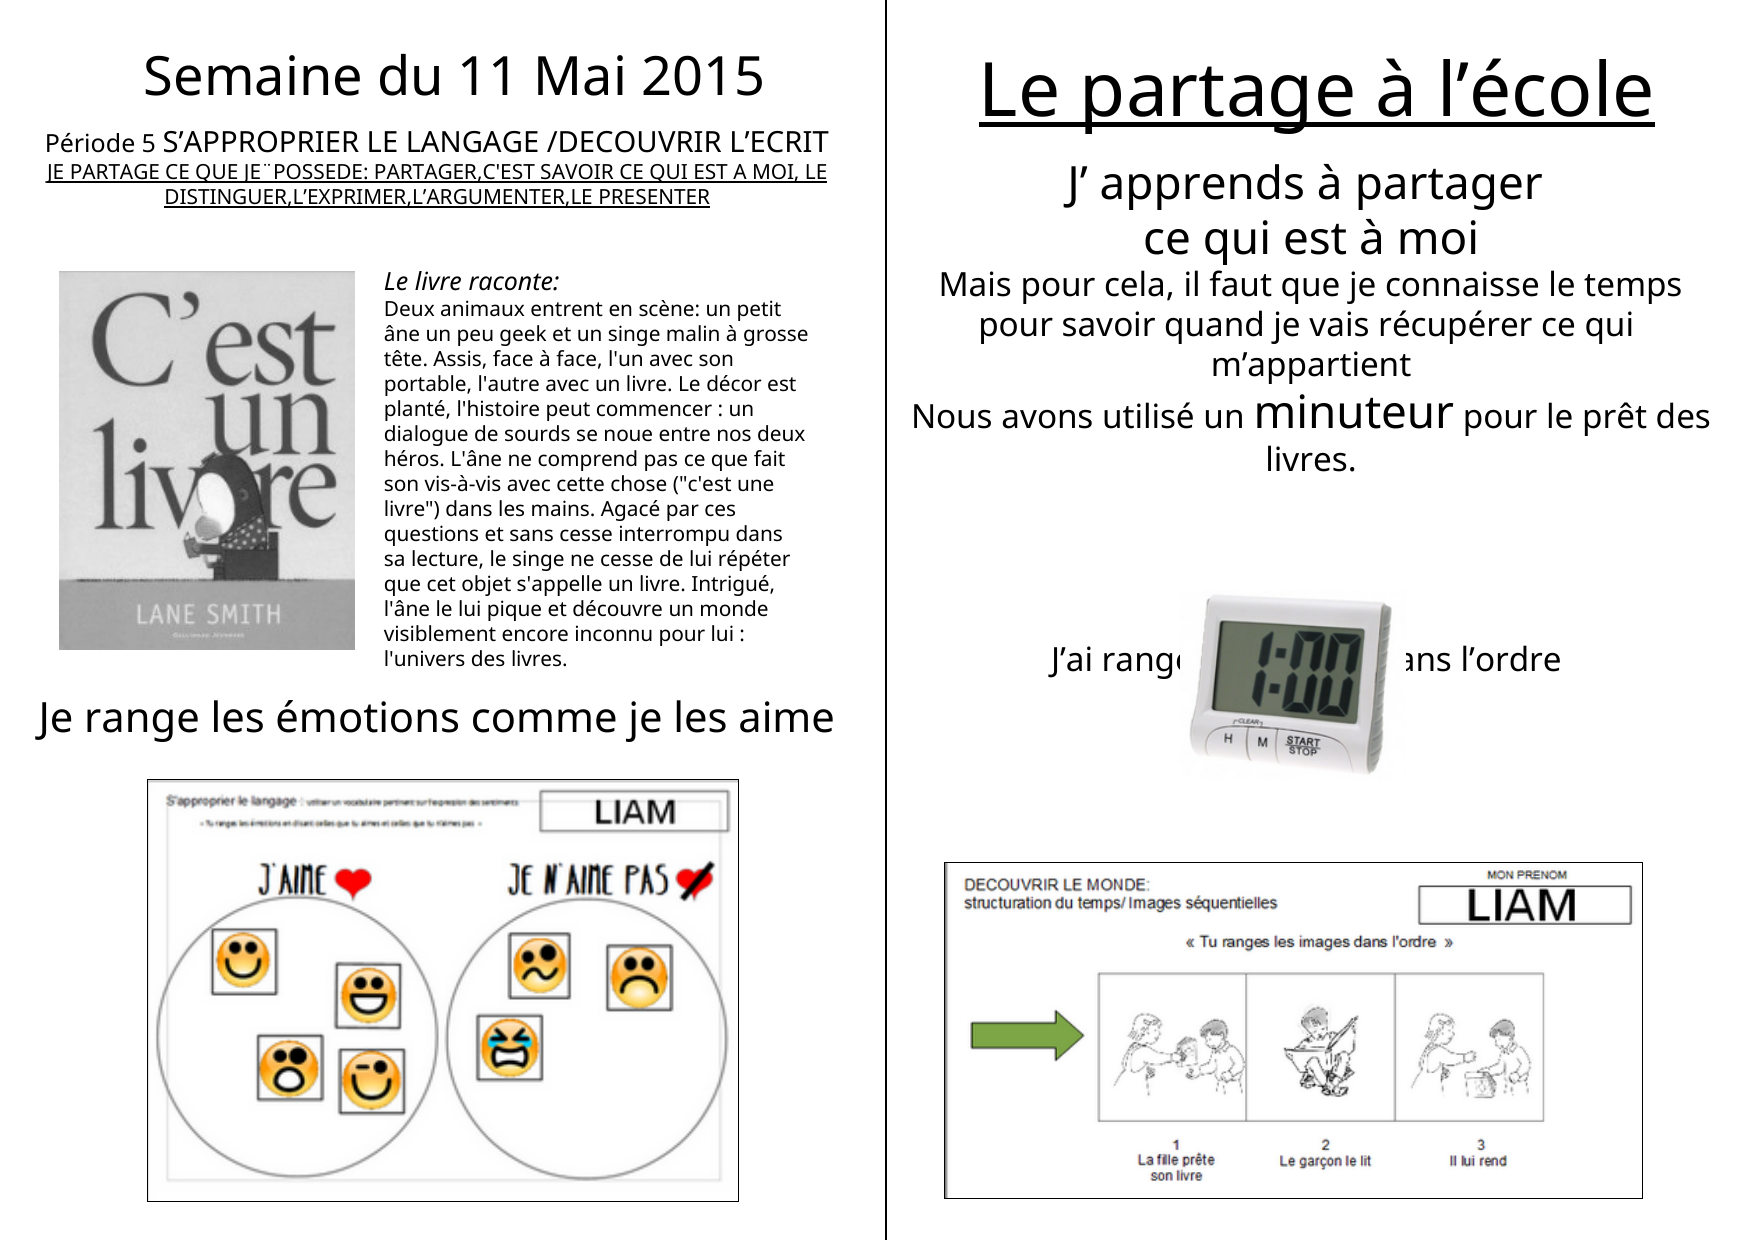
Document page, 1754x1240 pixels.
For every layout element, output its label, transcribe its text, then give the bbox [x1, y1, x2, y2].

picture [59, 271, 355, 650]
text_box Semaine du 11 Mai 2015 [47, 35, 863, 117]
text_box Le partage à l’école [897, 35, 1737, 1170]
picture [1180, 590, 1406, 780]
text_box Je range les émotions comme je les aime [11, 685, 863, 1193]
text_box J’ apprends à partager ce qui est à moi Mais pour cela, il faut que je connaisse le temps pour savoir quand je vais récupérer ce qui m’appartient Nous avons utilisé un minuteur pour le prêt des livres. J’ai rangé les images dans l’ordre [897, 147, 1725, 1169]
text_box Le livre raconte: Deux animaux entrent en scène: un petit âne un peu geek et un singe malin à grosse tête. Assis, face à face, l'un avec son portable, l'autre avec un livre. Le décor est planté, l'histoire peut commencer : un dialogue de sourds se noue entre nos deux héros. L'âne ne comprend pas ce que fait son vis-à-vis avec cette chose ("c'est une livre") dans les mains. Agacé par ces questions et sans cesse interrompu dans sa lecture, le singe ne cesse de lui répéter que cet objet s'appelle un livre. Intrigué, l'âne le lui pique et découvre un monde visiblement encore inconnu pour lui : l'univers des livres. [377, 259, 815, 662]
text_box Période 5 S’APPROPRIER LE LANGAGE /DECOUVRIR L’ECRIT JE PARTAGE CE QUE JE¨POSSEDE: PARTAGER,C'EST SAVOIR CE QUI EST A MOI, LE DISTINGUER,L’EXPRIMER,L’ARGUMENTER,LE PRESENTER [11, 117, 863, 272]
picture [944, 862, 1642, 1199]
picture [147, 779, 739, 1201]
